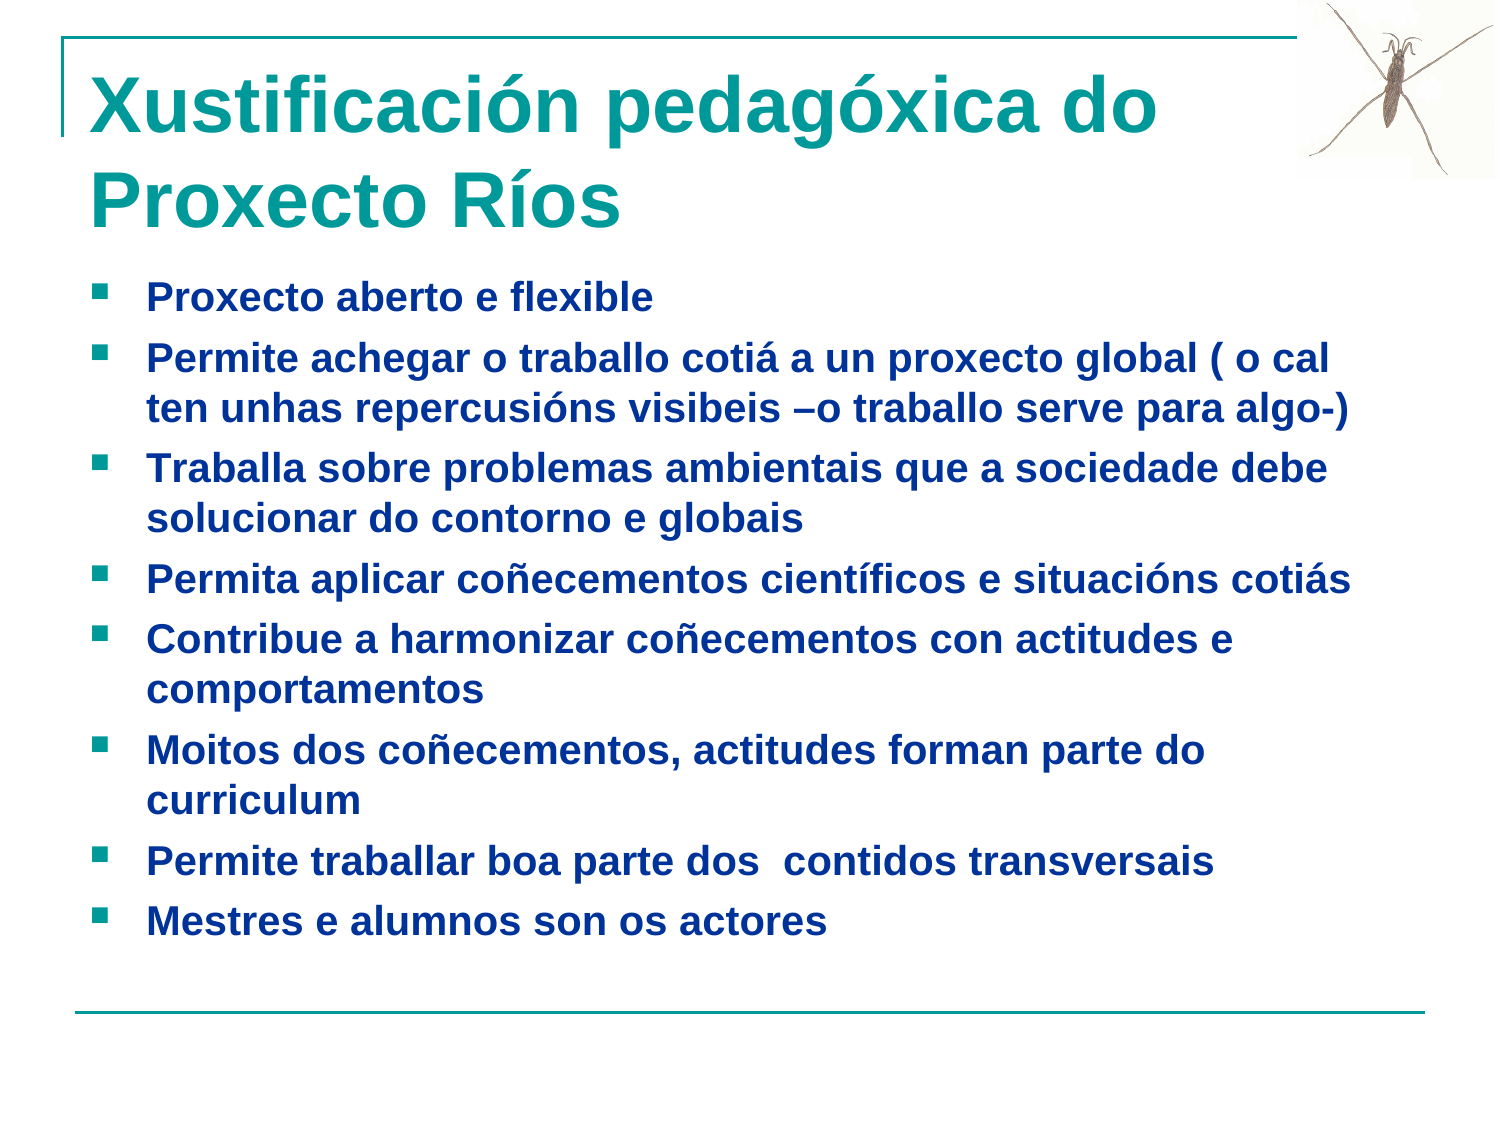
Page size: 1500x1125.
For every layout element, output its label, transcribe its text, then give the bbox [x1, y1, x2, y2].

title Xustificación pedagóxica do Proxecto Ríos [75, 45, 1426, 233]
list Proxecto aberto e flexible Permite achegar o traballo cotiá a un proxecto global ( o cal ten unhas repercusións visibeis –o traballo serve para algo-) Traballa sobre problemas ambientais que a sociedade debe solucionar do contorno e globais Permita aplicar coñecementos científicos e situacións cotiás Contribue a harmonizar coñecementos con actitudes e comportamentos Moitos dos coñecementos, actitudes forman parte do curriculum Permite traballar boa parte dos contidos transversais Mestres e alumnos son os actores [74, 262, 1412, 1006]
picture [1297, 0, 1500, 179]
